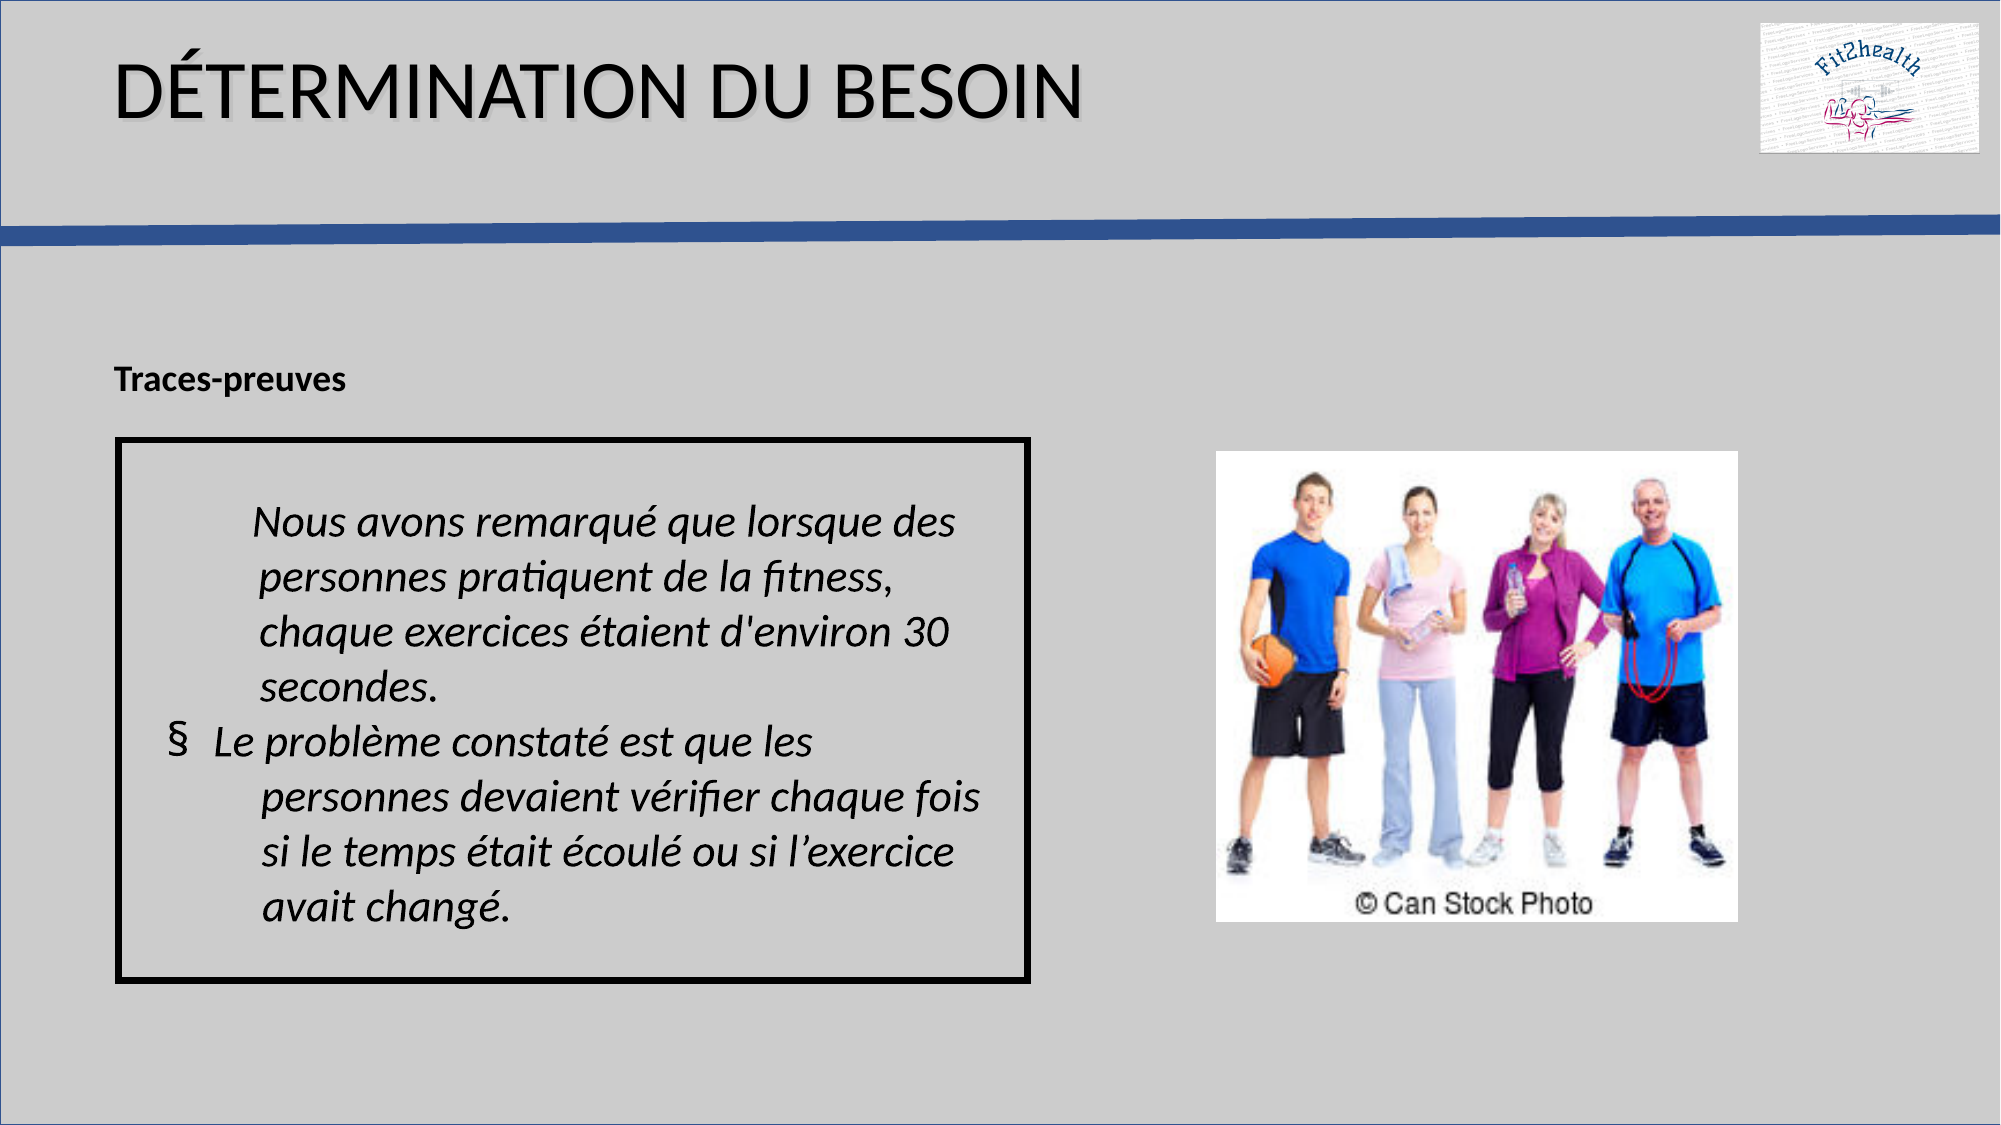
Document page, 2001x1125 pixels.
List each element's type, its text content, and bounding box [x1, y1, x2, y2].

text_box Traces-preuves [98, 346, 363, 407]
text_box Nous avons remarqué que lorsque des personnes pratiquent de la fitness, chaque exercices étaient d'environ 30 secondes. Le problème constaté est que les personnes devaient vérifier chaque fois si le temps était écoulé ou si l’exercice avait changé. [148, 483, 1006, 939]
text_box DÉTERMINATION DU BESOIN [98, 28, 1112, 347]
picture [1216, 451, 1738, 922]
picture [1759, 23, 1980, 154]
